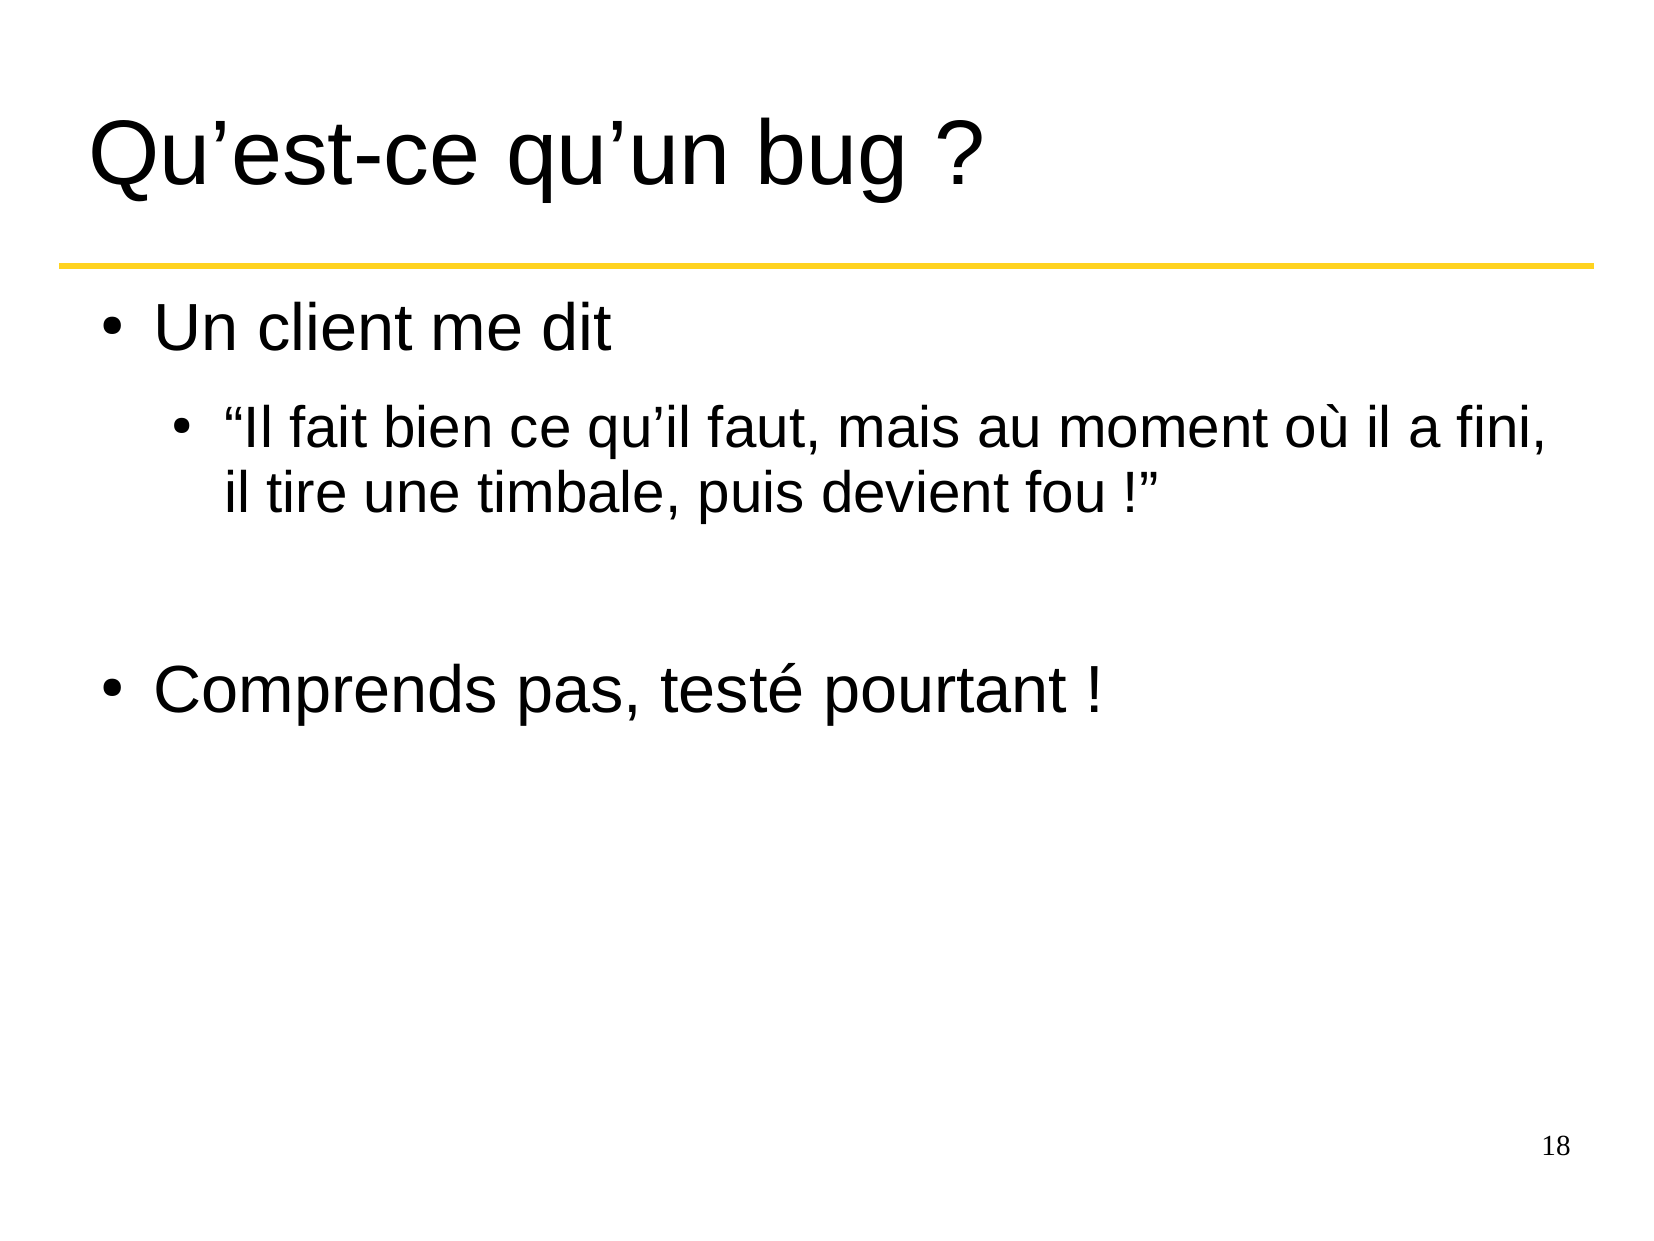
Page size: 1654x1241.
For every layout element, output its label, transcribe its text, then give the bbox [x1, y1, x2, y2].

title Qu’est-ce qu’un bug ? [88, 49, 1571, 257]
list Un client me dit “Il fait bien ce qu’il faut, mais au moment où il a fini, il tire une timbale, puis devient fou !” Comprends pas, testé pourtant ! [82, 290, 1571, 1152]
